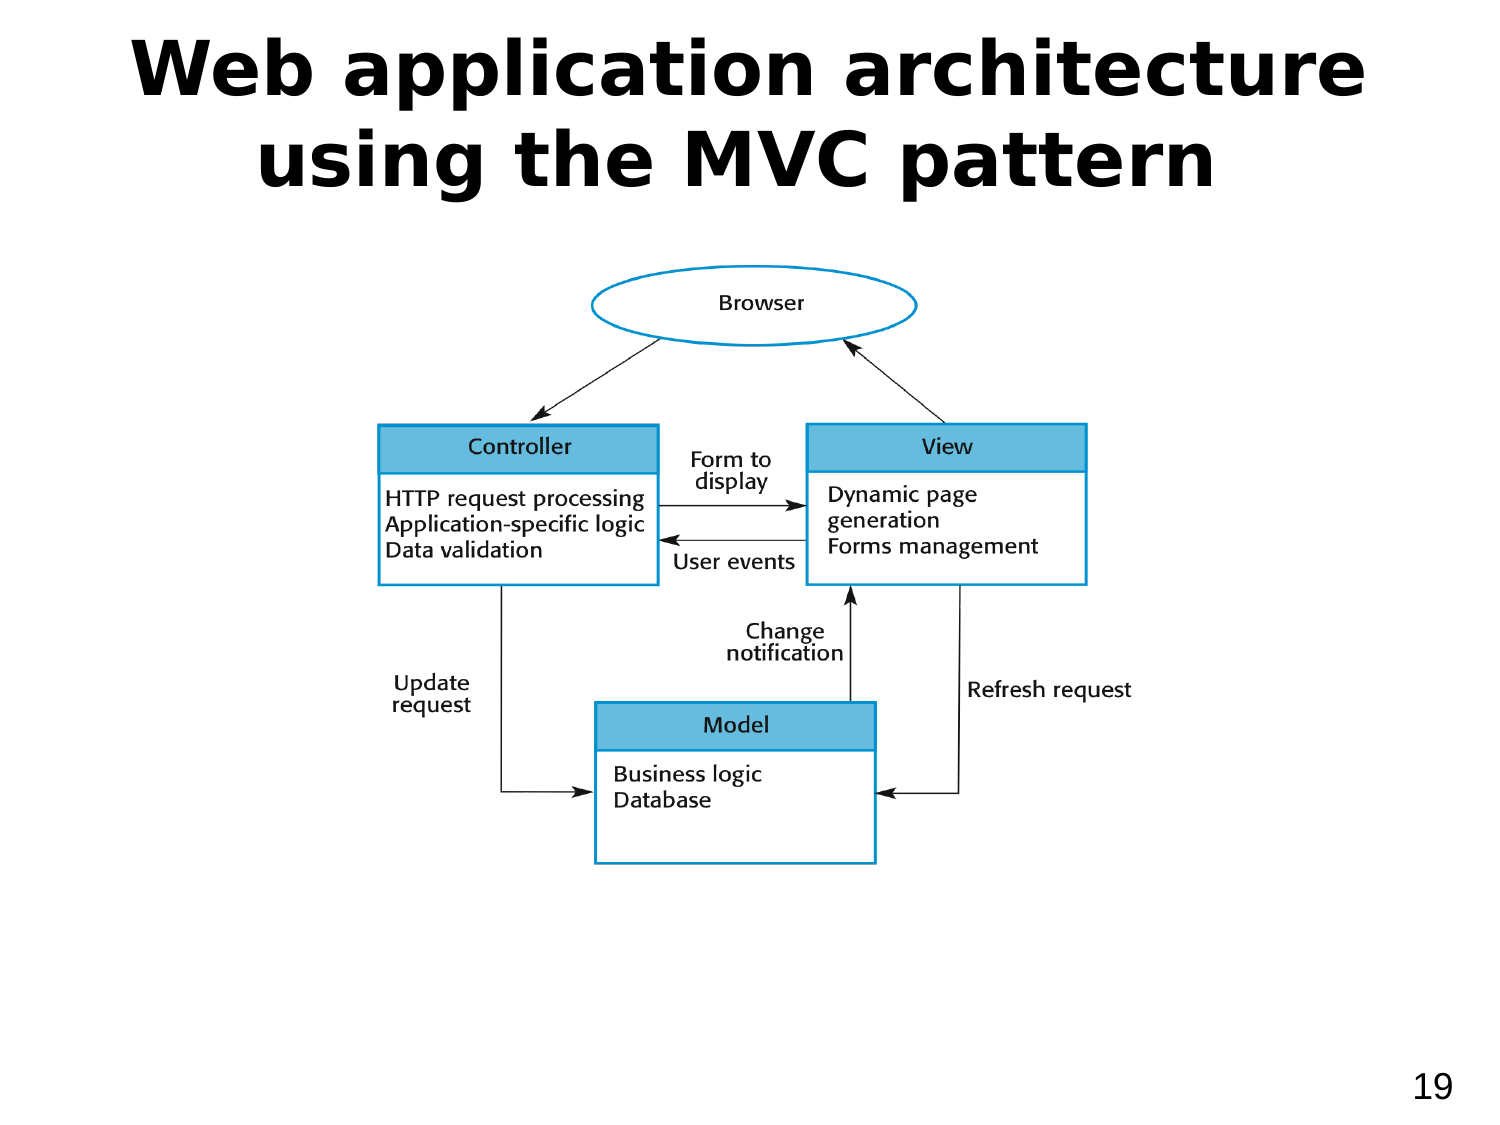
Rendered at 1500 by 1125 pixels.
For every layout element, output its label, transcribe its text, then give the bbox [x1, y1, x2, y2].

title Web application architecture using the MVC pattern [75, 44, 1425, 177]
picture [364, 263, 1136, 916]
